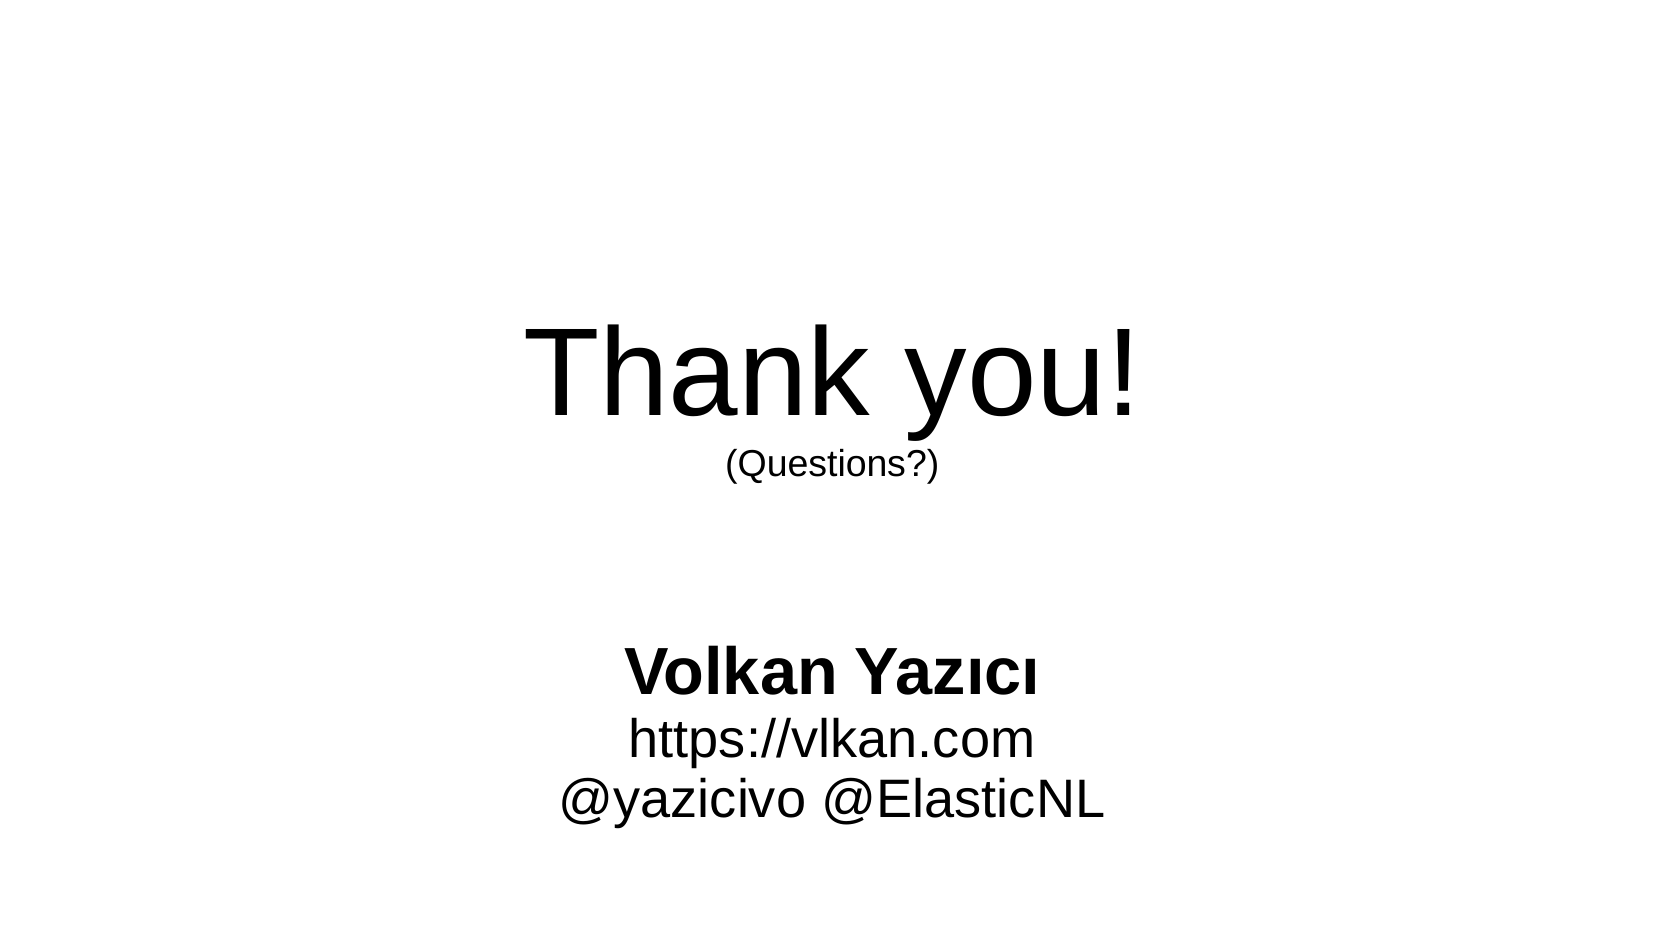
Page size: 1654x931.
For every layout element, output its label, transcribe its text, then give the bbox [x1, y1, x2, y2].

list Thank you! (Questions?) Volkan Yazıcı https://vlkan.com @yazicivo @ElasticNL [29, 22, 1636, 916]
